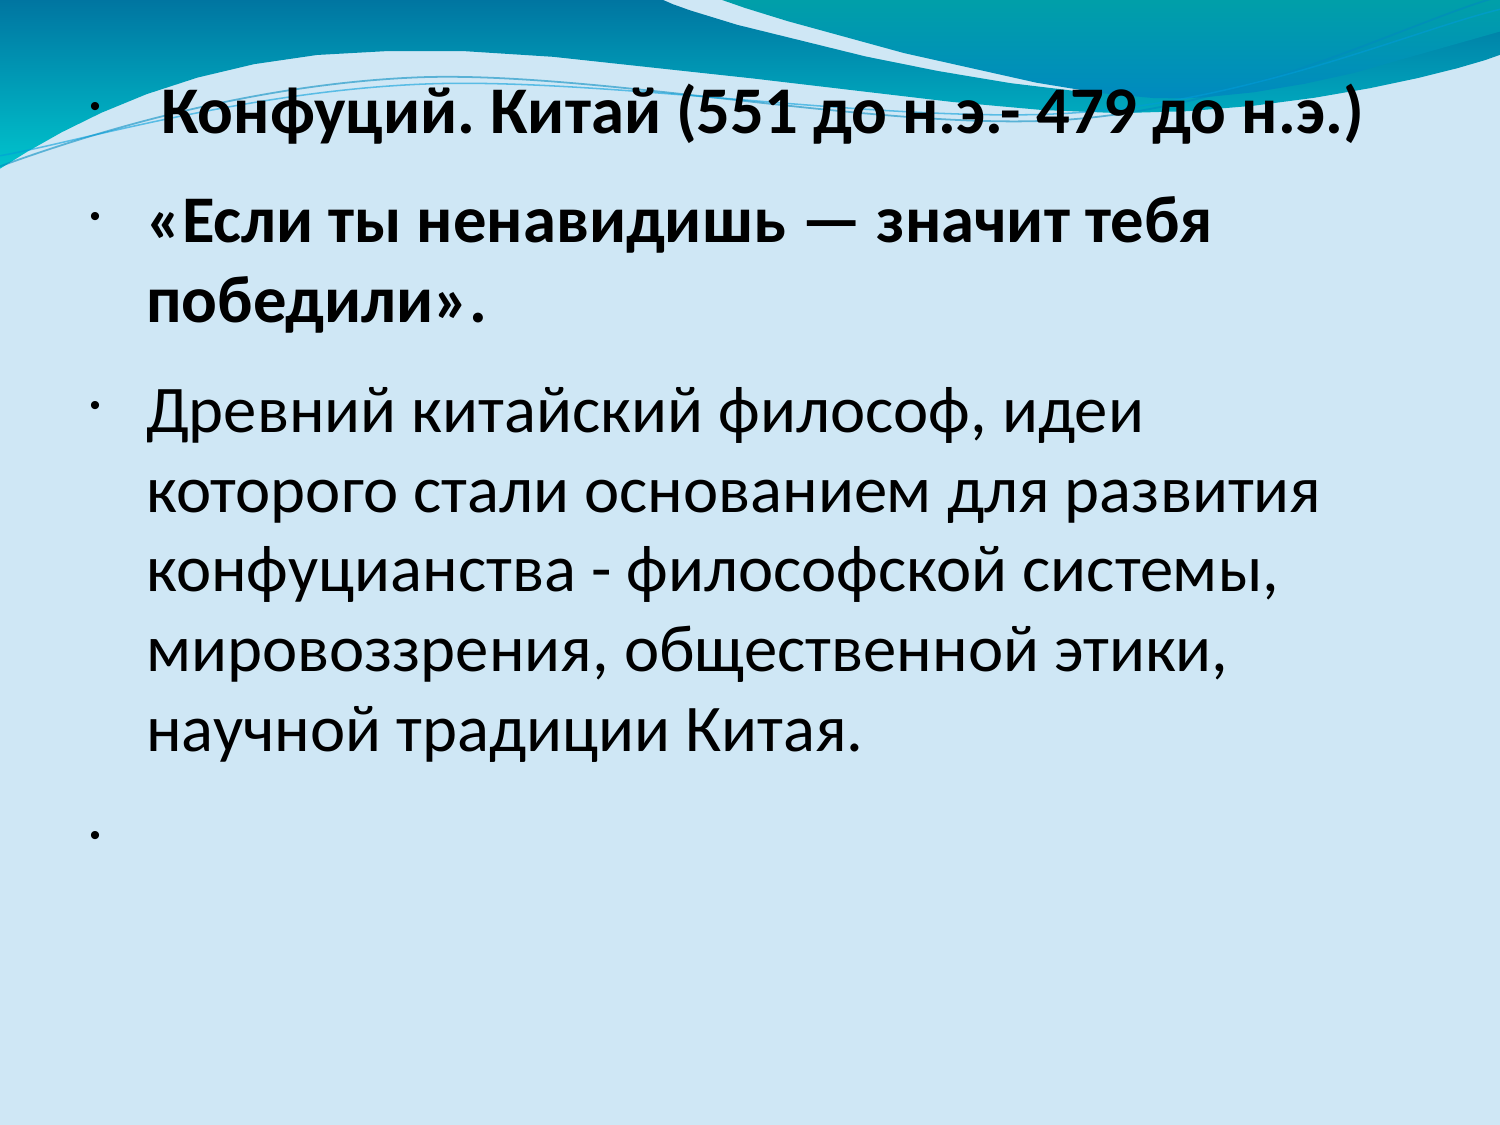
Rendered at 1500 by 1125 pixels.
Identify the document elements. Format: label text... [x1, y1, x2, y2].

list Конфуций. Китай (551 до н.э.- 479 до н.э.) «Если ты ненавидишь — значит тебя победили». Древний китайский философ, идеи которого стали основанием для развития конфуцианства - философской системы, мировоззрения, общественной этики, научной традиции Китая. [75, 59, 1425, 1005]
title [75, 45, 1425, 59]
